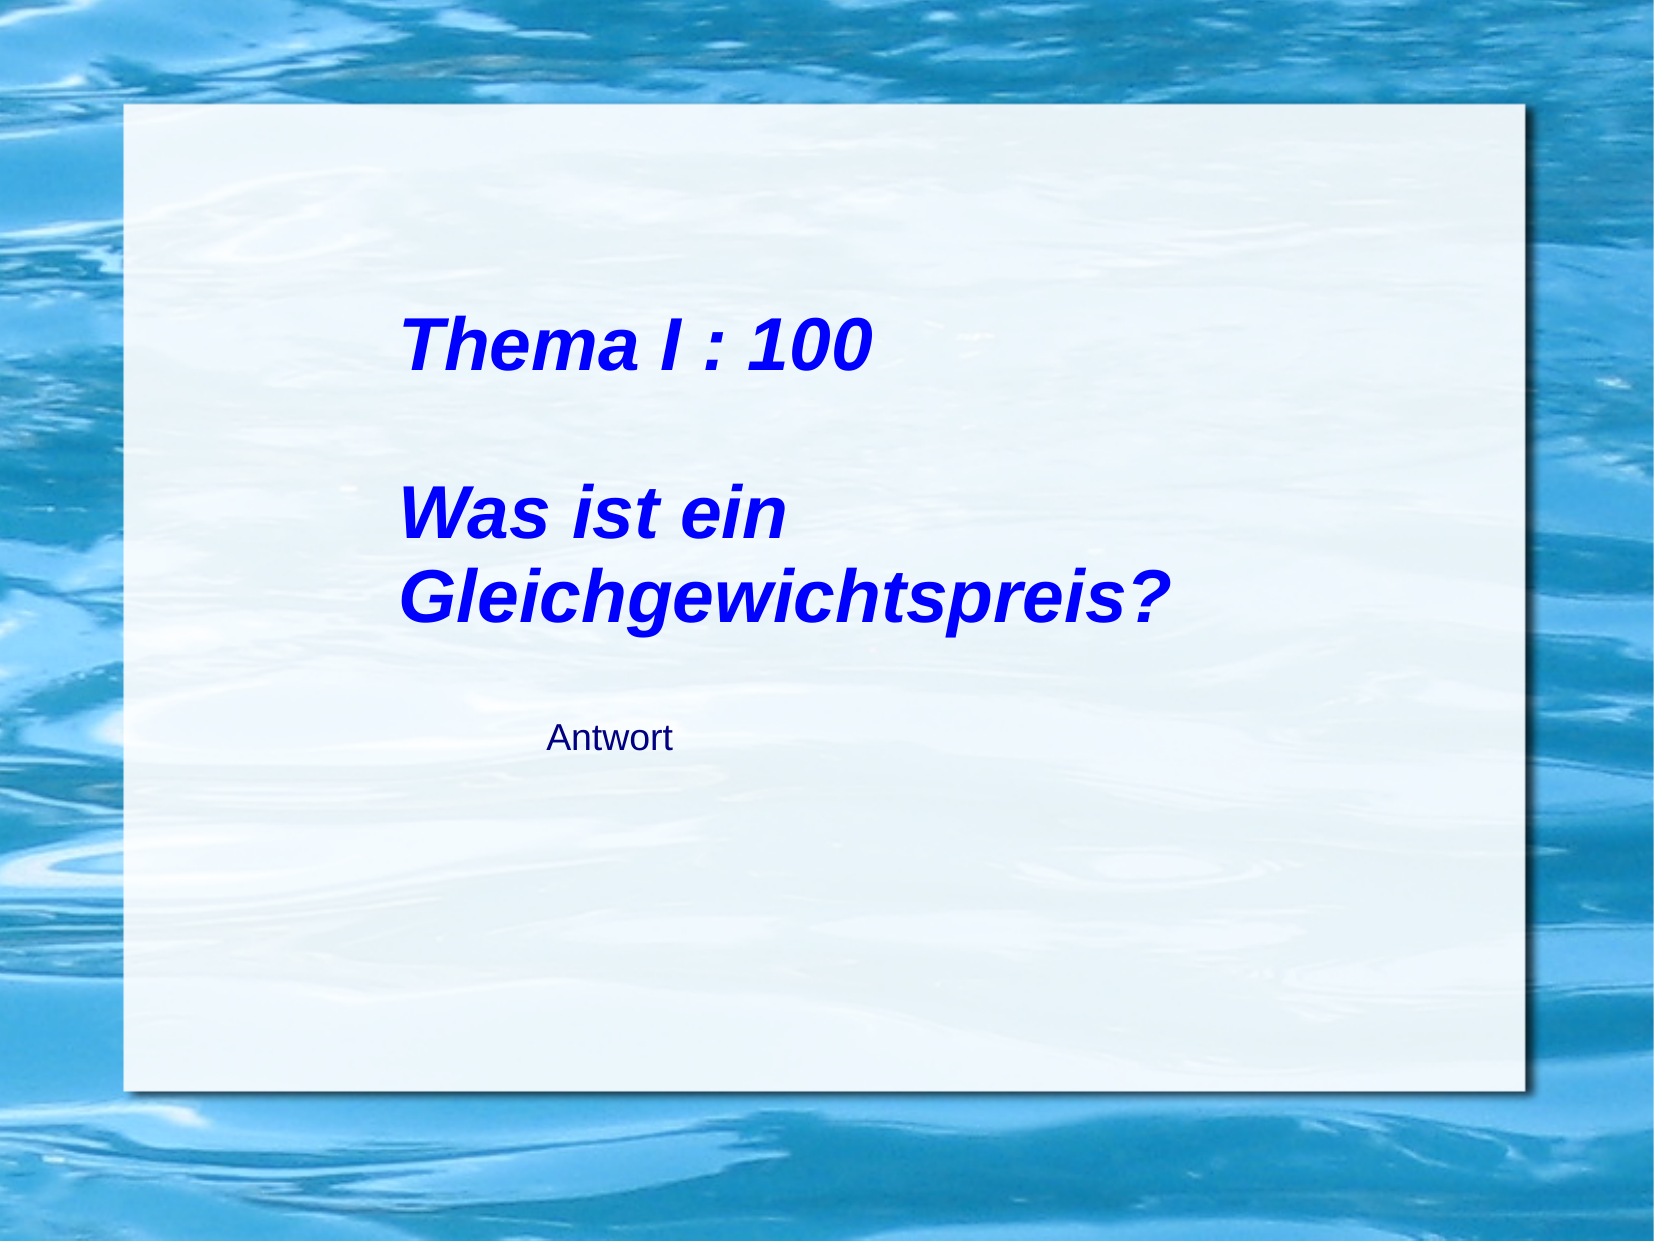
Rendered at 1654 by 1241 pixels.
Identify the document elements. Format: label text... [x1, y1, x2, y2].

picture [0, 0, 1654, 1241]
text_box Thema I : 100 Was ist ein Gleichgewichtspreis? [383, 295, 1329, 647]
text_box Antwort [531, 708, 945, 766]
